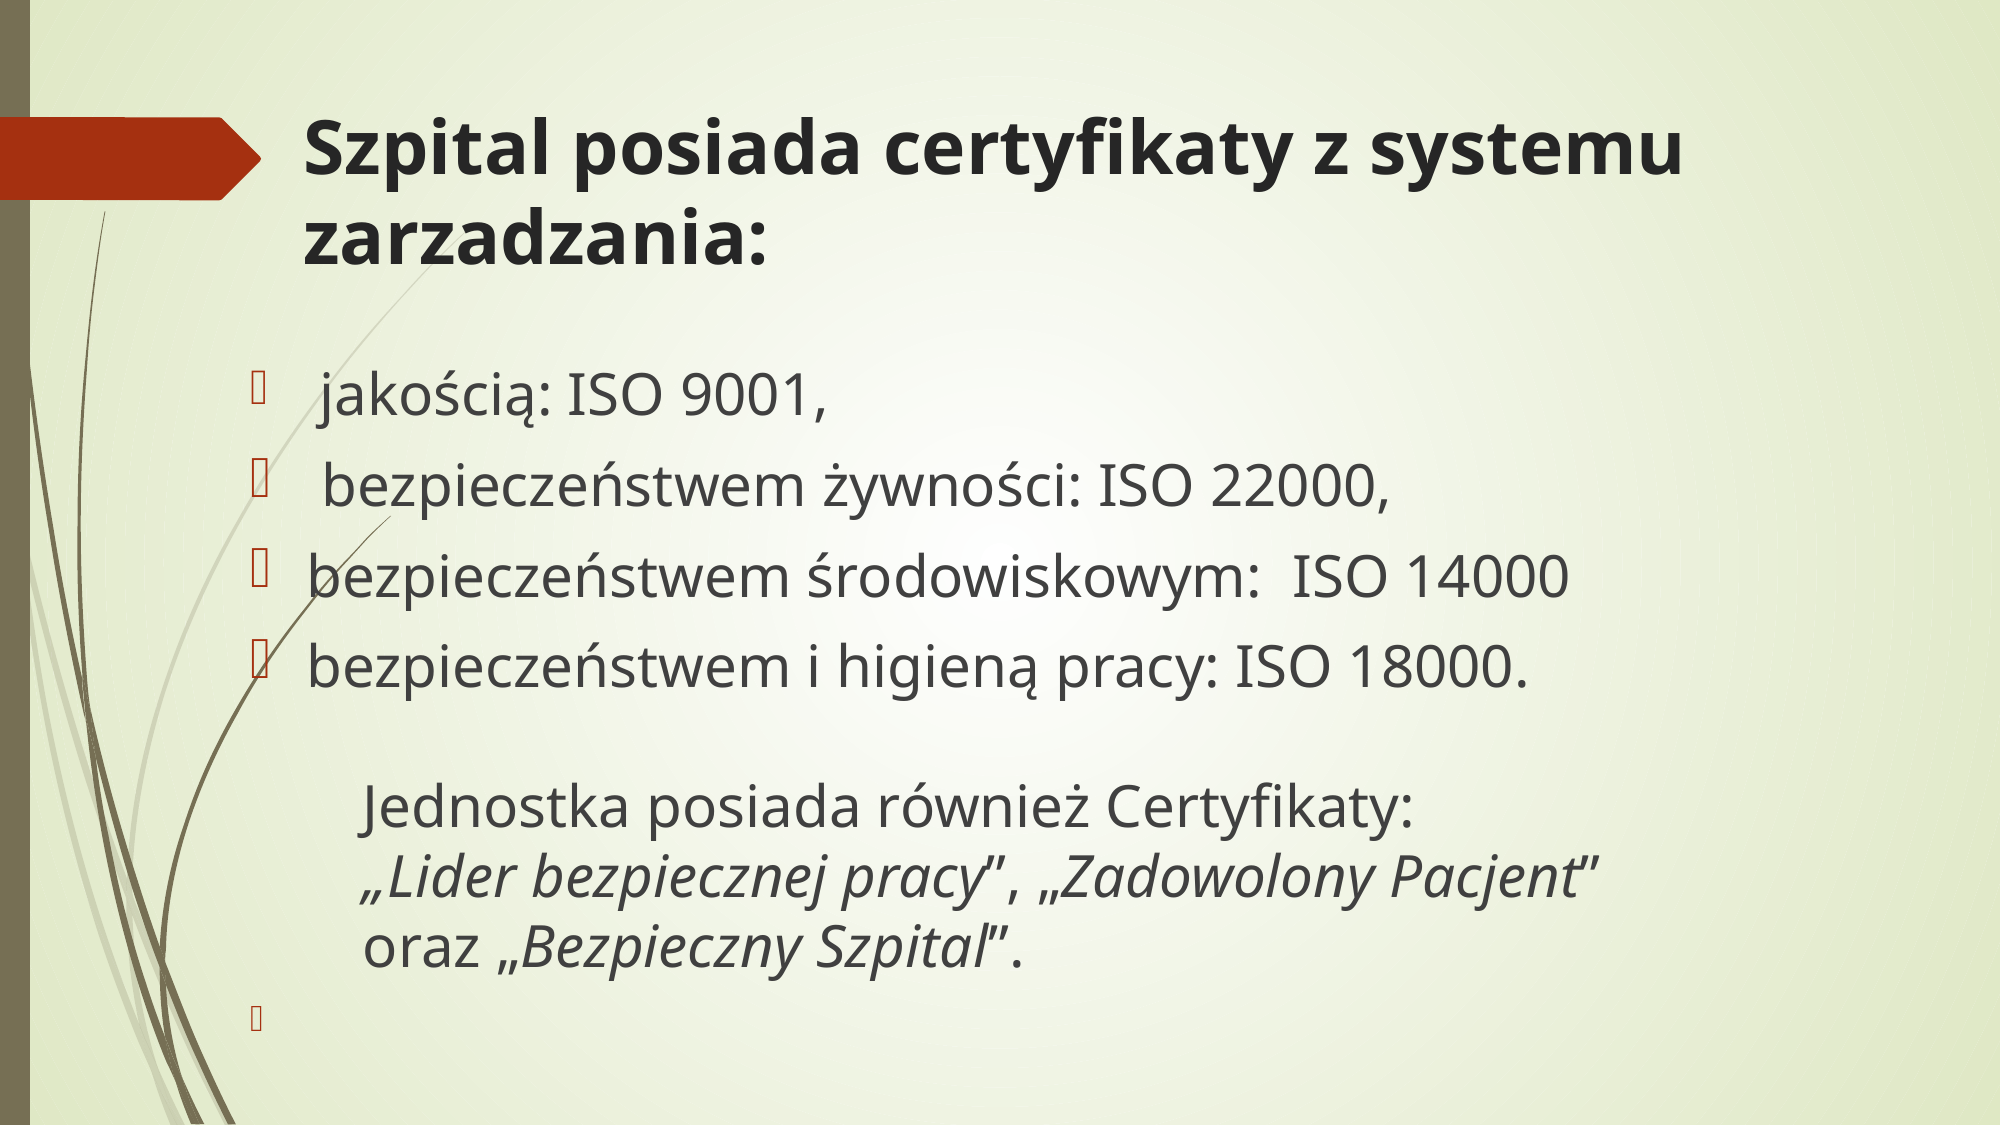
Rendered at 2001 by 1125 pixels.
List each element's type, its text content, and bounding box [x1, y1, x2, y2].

list jakością: ISO 9001, bezpieczeństwem żywności: ISO 22000, bezpieczeństwem środowiskowym: ISO 14000 bezpieczeństwem i higieną pracy: ISO 18000. Jednostka posiada również Certyfikaty: „Lider bezpiecznej pracy”, „Zadowolony Pacjent” oraz „Bezpieczny Szpital”. [235, 350, 1917, 1042]
title Szpital posiada certyfikaty z systemu zarzadzania: [288, 92, 1751, 303]
